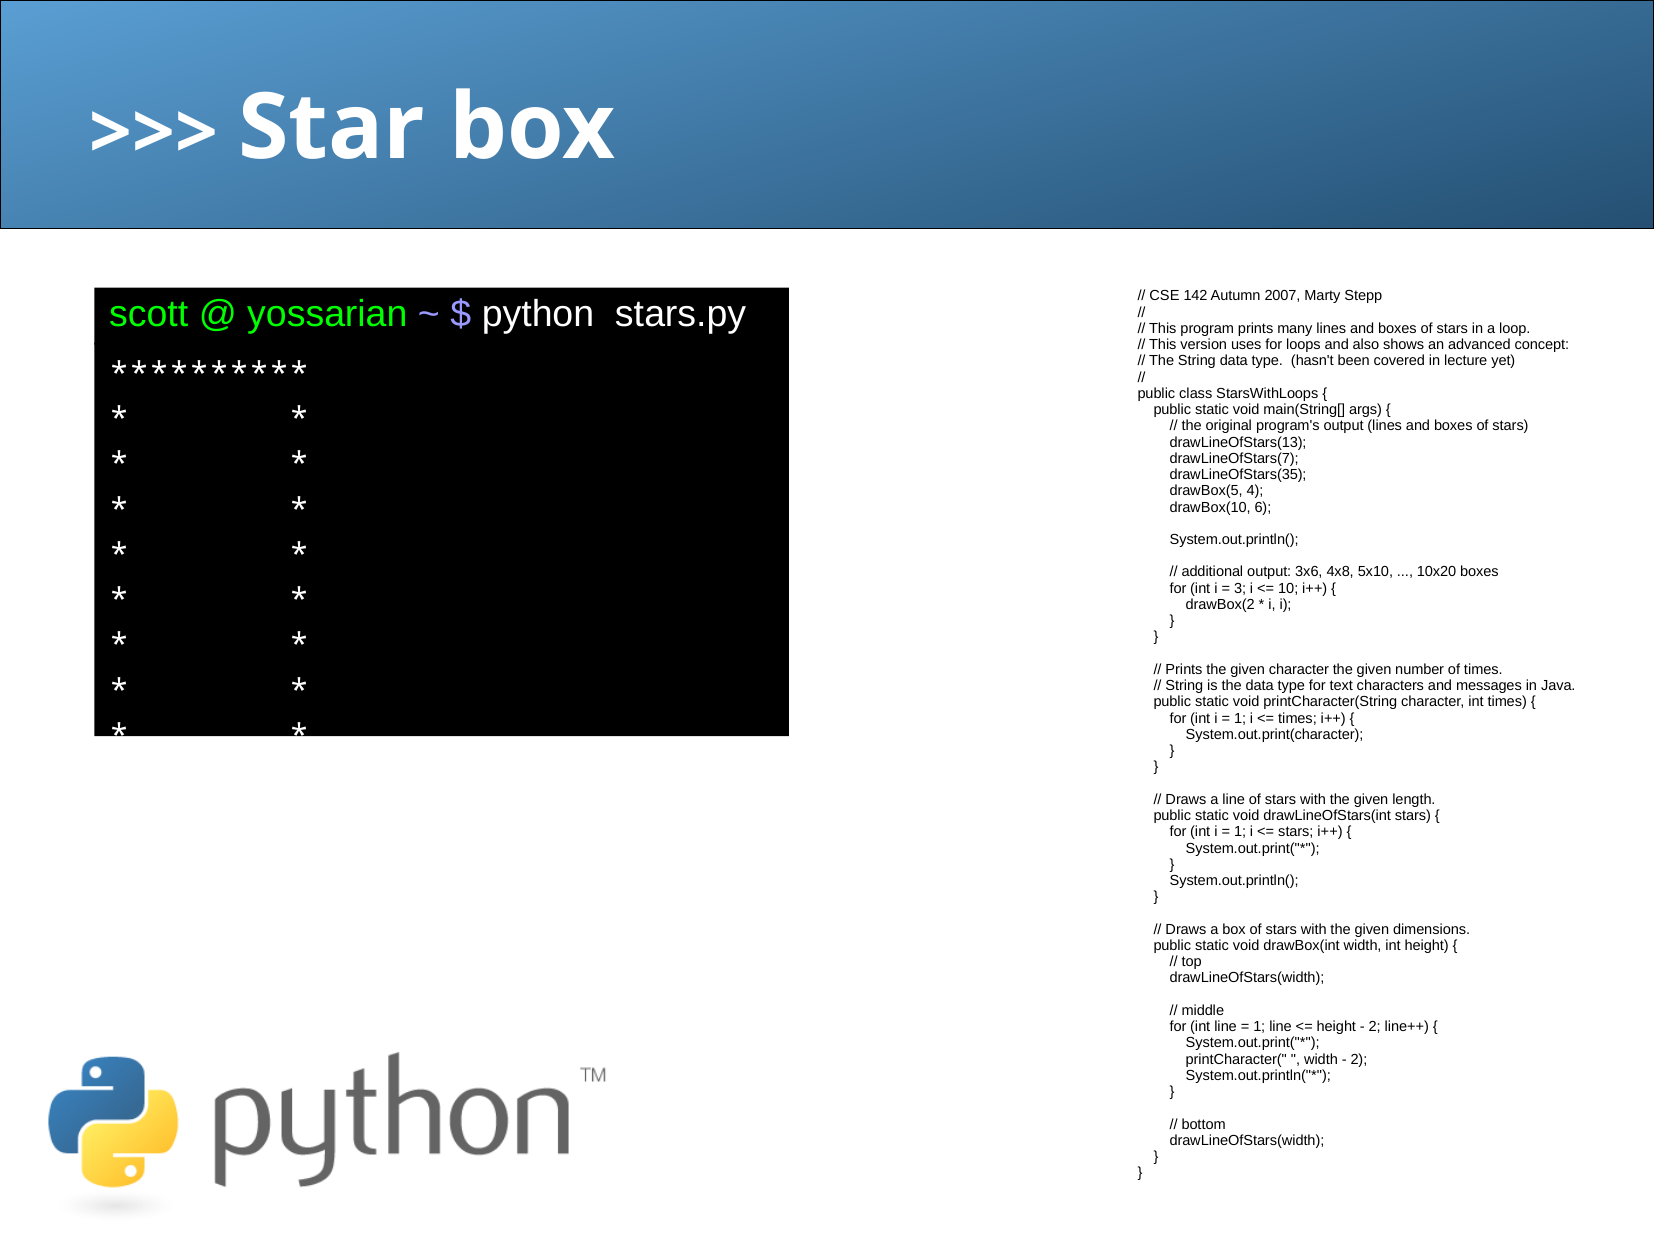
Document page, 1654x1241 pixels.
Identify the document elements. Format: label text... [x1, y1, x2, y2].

text_box [0, 0, 1654, 229]
text_box >>> Star box [75, 53, 1576, 188]
text_box scott @ yossarian ~ $ python stars.py [94, 287, 789, 345]
text_box ********** * * * * * * * * * * * * * * * * ********** [94, 345, 789, 737]
picture [0, 1018, 660, 1241]
text_box // CSE 142 Autumn 2007, Marty Stepp // // This program prints many lines and boxes of stars in a loop. // This version uses for loops and also shows an advanced concept: // The String data type. (hasn't been covered in lecture yet) // public class StarsWithLoops { public static void main(String[] args) { // the original program's output (lines and boxes of stars) drawLineOfStars(13); drawLineOfStars(7); drawLineOfStars(35); drawBox(5, 4); drawBox(10, 6); System.out.println(); // additional output: 3x6, 4x8, 5x10, ..., 10x20 boxes for (int i = 3; i <= 10; i++) { drawBox(2 * i, i); } } // Prints the given character the given number of times. // String is the data type for text characters and messages in Java. public static void printCharacter(String character, int times) { for (int i = 1; i <= times; i++) { System.out.print(character); } } // Draws a line of stars with the given length. public static void drawLineOfStars(int stars) { for (int i = 1; i <= stars; i++) { System.out.print("*"); } System.out.println(); } // Draws a box of stars with the given dimensions. public static void drawBox(int width, int height) { // top drawLineOfStars(width); // middle for (int line = 1; line <= height - 2; line++) { System.out.print("*"); printCharacter(" ", width - 2); System.out.println("*"); } // bottom drawLineOfStars(width); } } [1122, 280, 1627, 1189]
